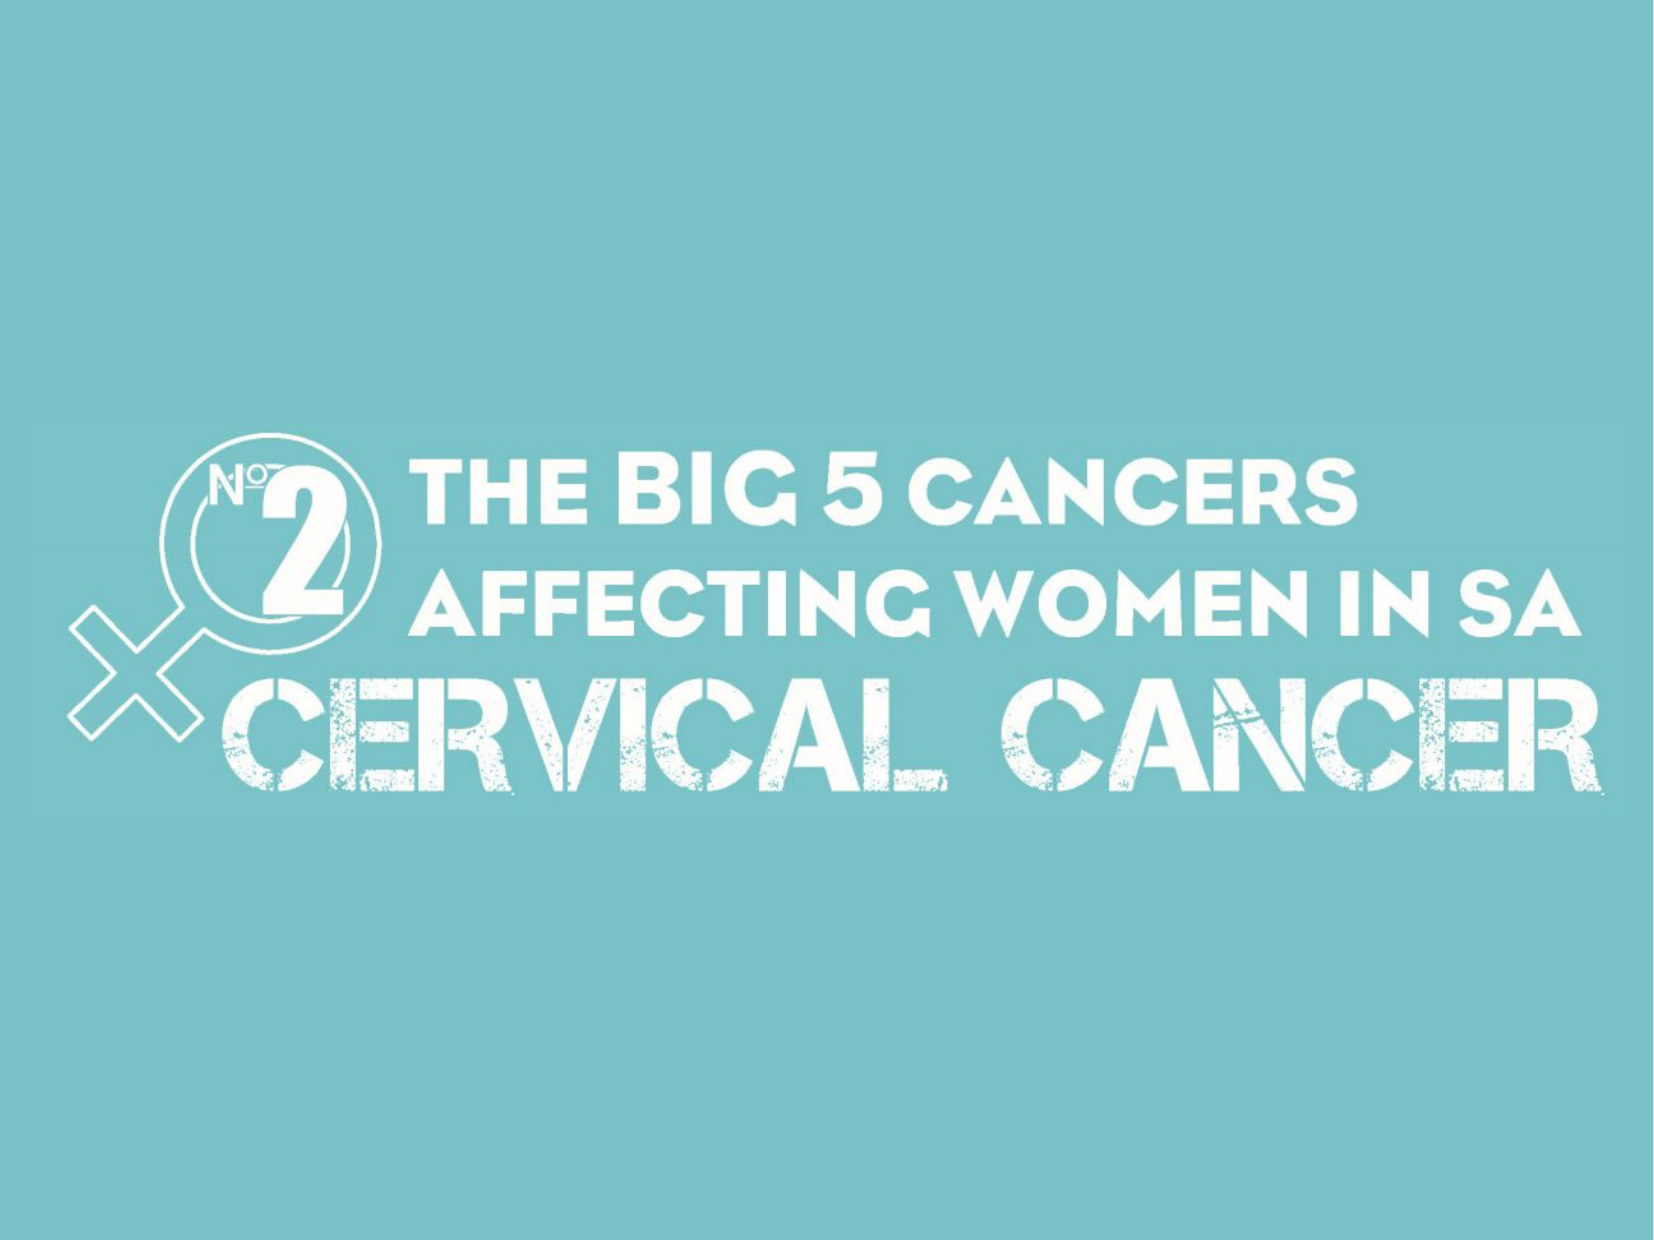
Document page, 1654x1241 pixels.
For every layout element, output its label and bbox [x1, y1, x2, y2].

picture [29, 424, 1625, 816]
